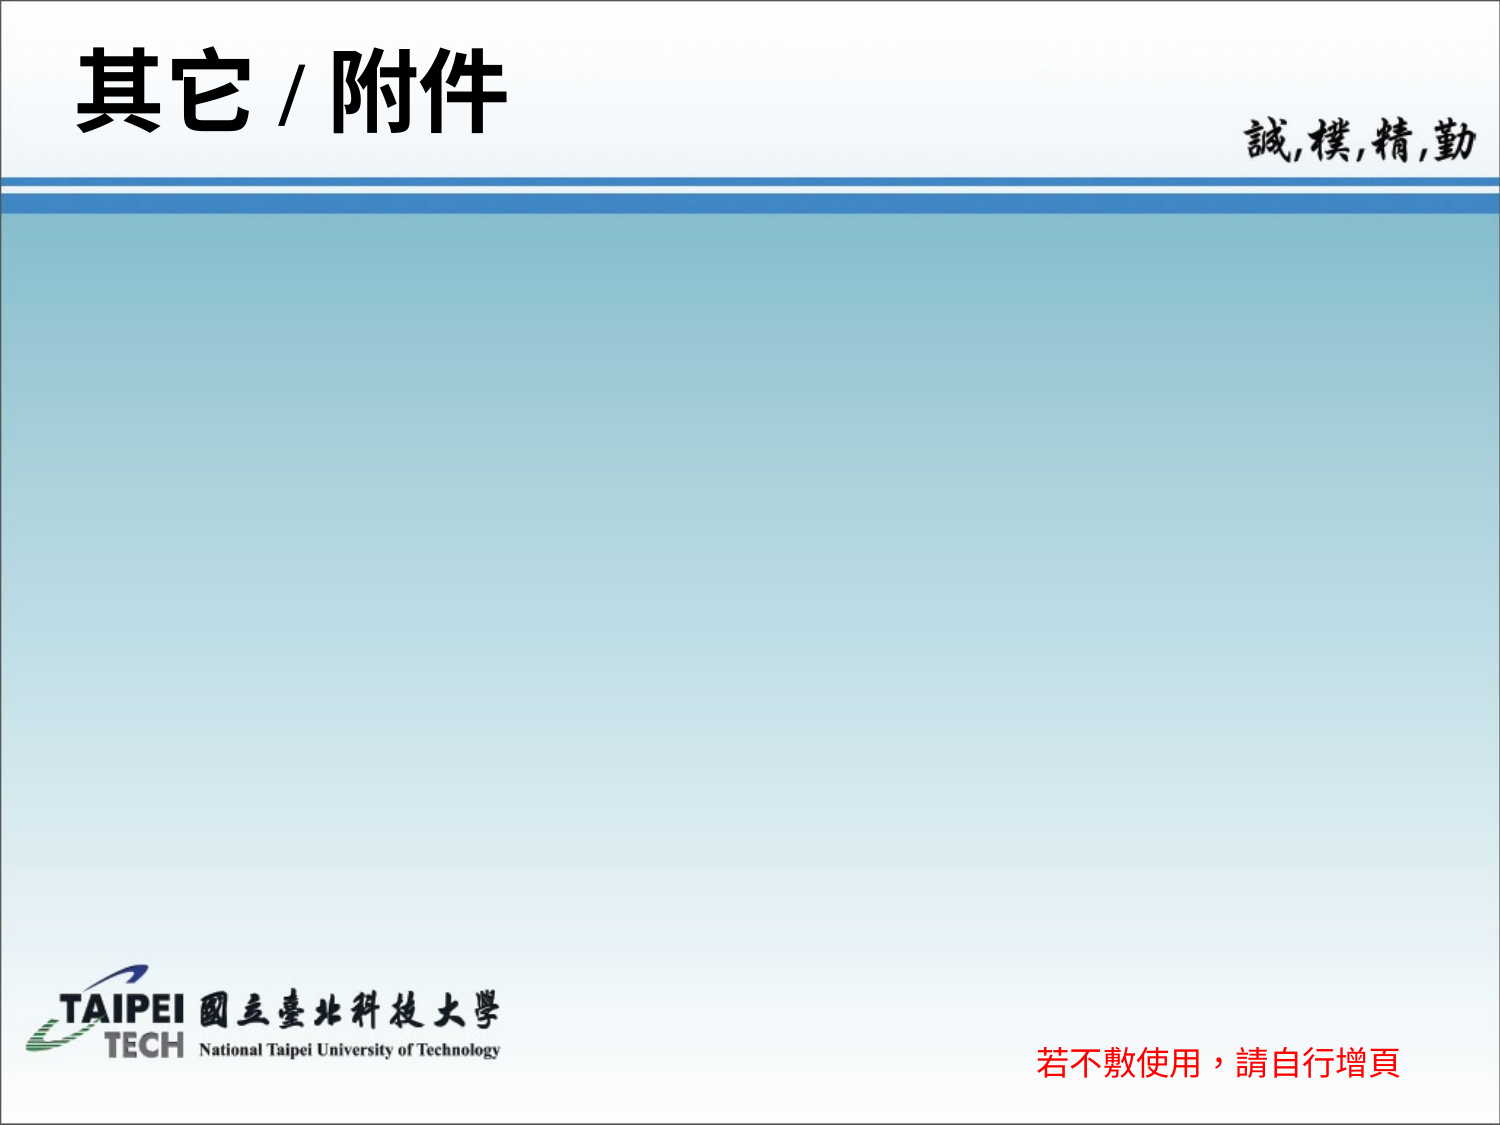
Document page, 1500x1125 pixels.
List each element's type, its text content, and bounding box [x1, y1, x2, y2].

title 其它/附件 [59, 0, 1182, 178]
text_box 若不敷使用，請自行增頁 [1021, 1035, 1471, 1091]
